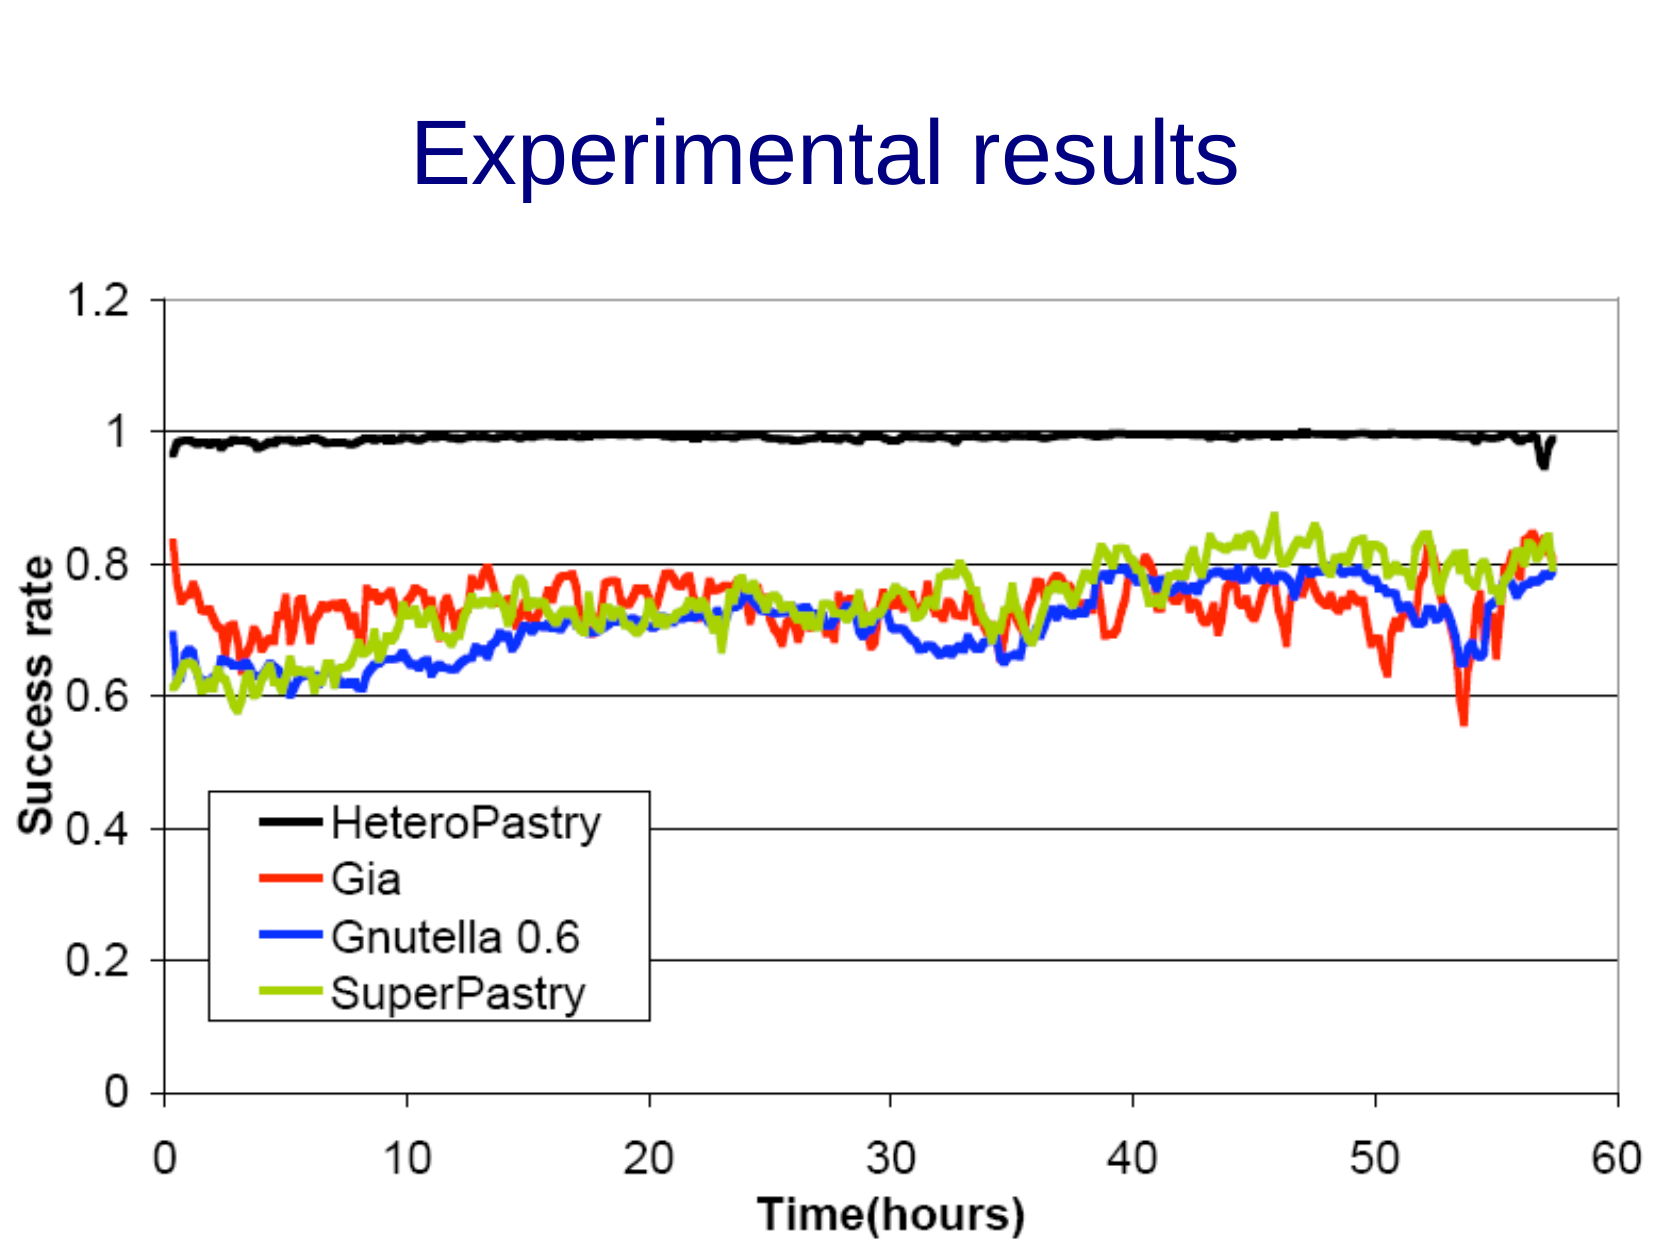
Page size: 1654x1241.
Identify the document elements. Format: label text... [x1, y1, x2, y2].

title Experimental results [82, 49, 1571, 257]
picture [0, 262, 1653, 1241]
